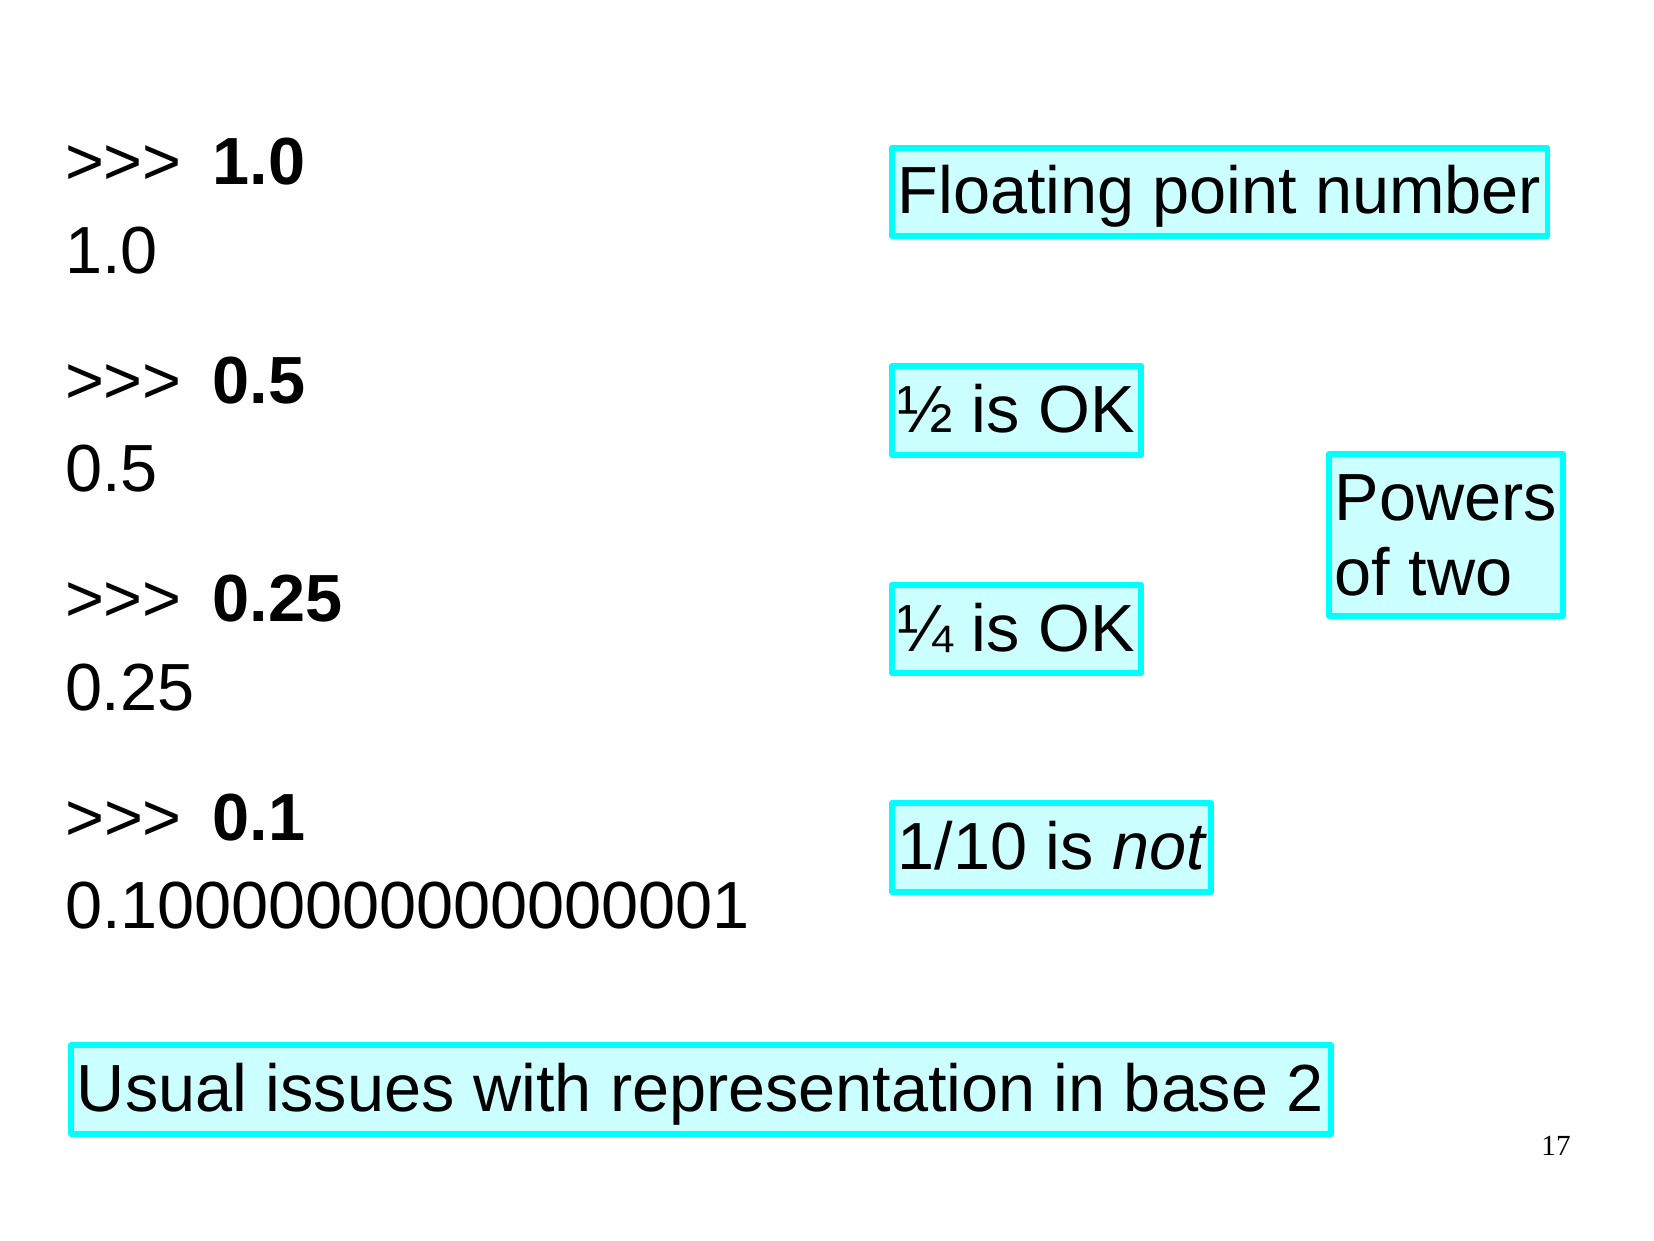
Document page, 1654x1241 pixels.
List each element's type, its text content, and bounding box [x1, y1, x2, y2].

text_box Floating point number [891, 147, 1548, 237]
text_box 0.25 [59, 643, 201, 731]
text_box 0.25 [206, 555, 349, 642]
text_box Usual issues with representation in base 2 [71, 1045, 1332, 1134]
text_box 0.5 [59, 425, 164, 512]
text_box Powers of two [1328, 454, 1564, 616]
text_box >>> [59, 773, 189, 861]
text_box >>> [59, 555, 189, 642]
text_box 1.0 [206, 118, 312, 205]
text_box 0.5 [206, 336, 312, 424]
text_box 0.10000000000000001 [59, 862, 756, 949]
text_box >>> [59, 118, 189, 205]
text_box 1/10 is not [891, 803, 1212, 892]
text_box ¼ is OK [891, 584, 1142, 674]
text_box 1.0 [59, 206, 164, 294]
text_box >>> [59, 336, 189, 424]
text_box ½ is OK [891, 366, 1142, 455]
text_box 0.1 [206, 773, 312, 861]
